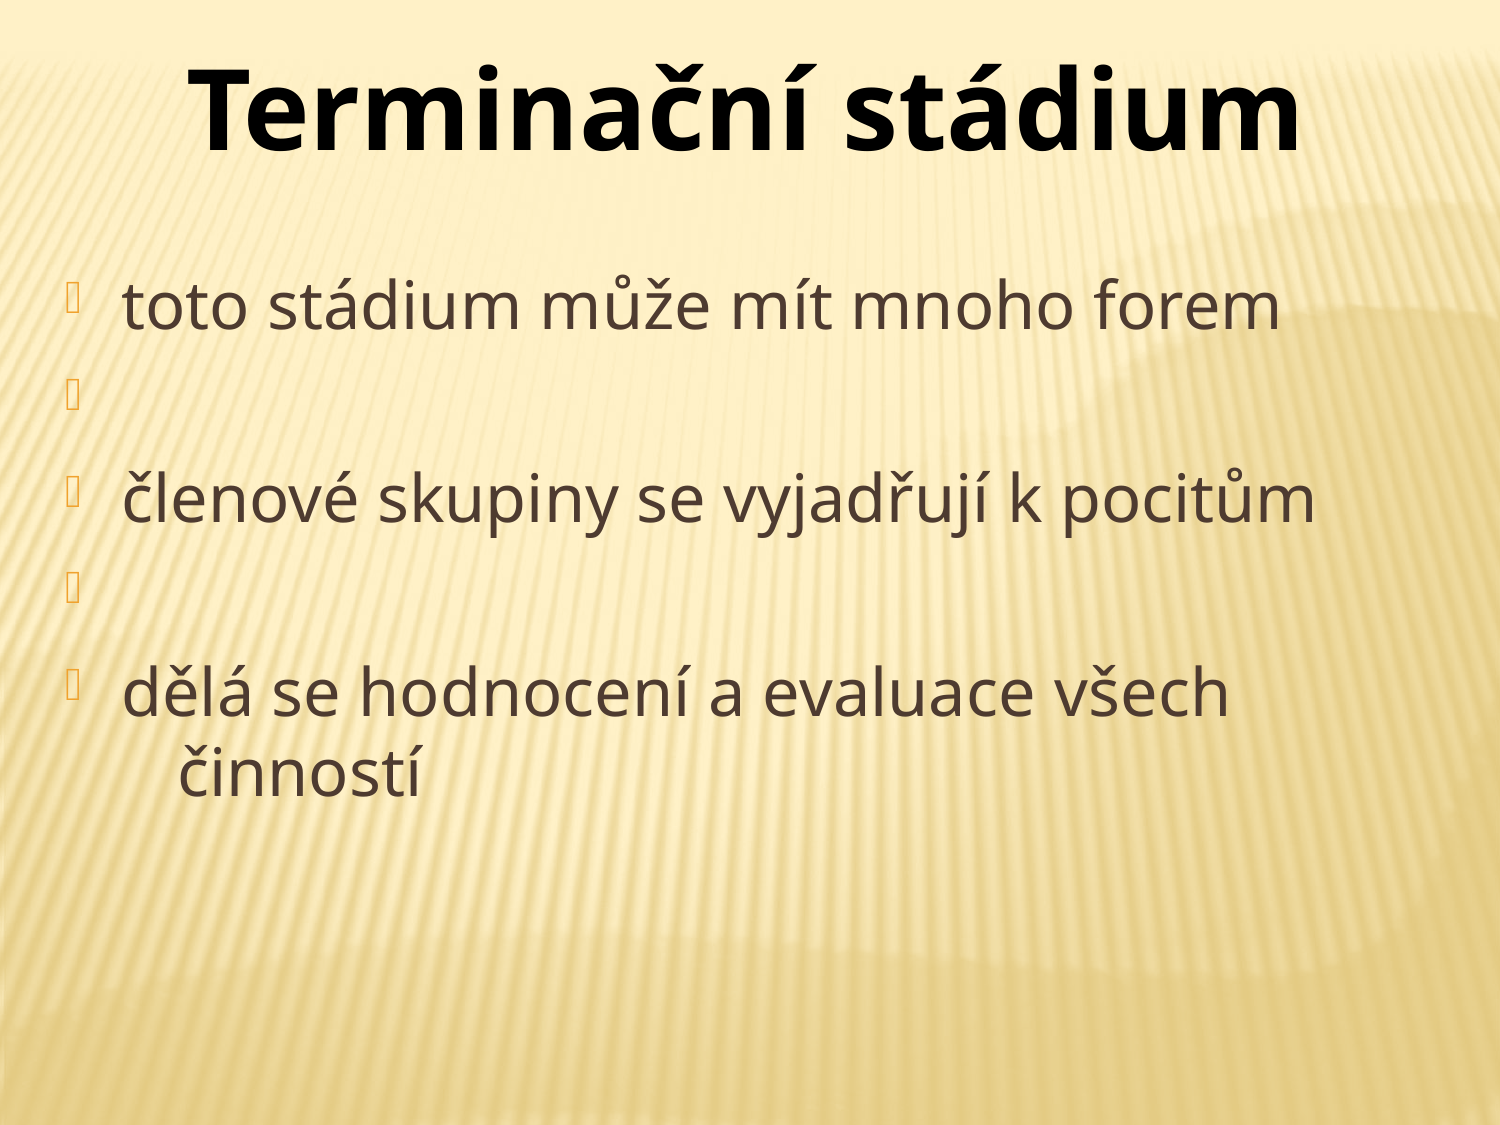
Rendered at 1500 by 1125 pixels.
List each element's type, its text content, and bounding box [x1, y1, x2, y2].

text_box Terminační stádium [171, 31, 1321, 181]
list toto stádium může mít mnoho forem členové skupiny se vyjadřují k pocitům dělá se hodnocení a evaluace všech činností [50, 254, 1476, 998]
